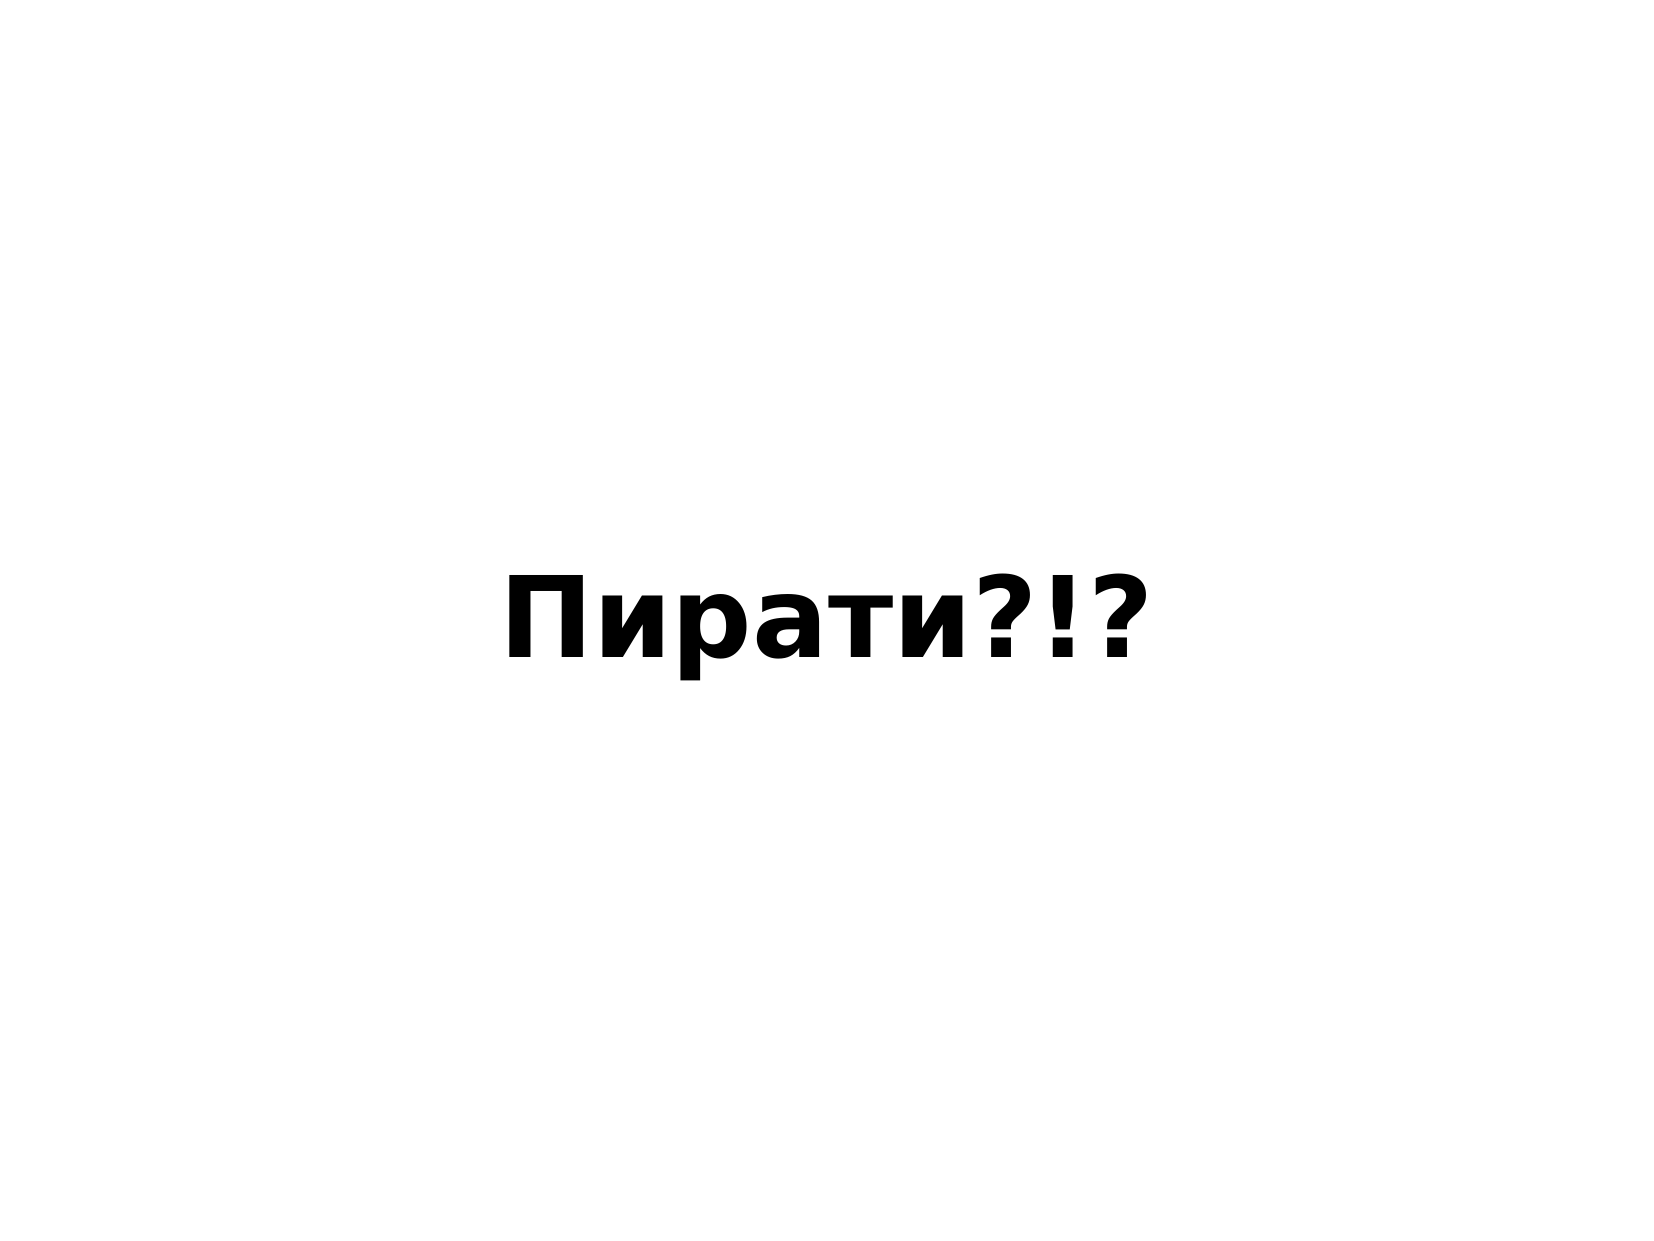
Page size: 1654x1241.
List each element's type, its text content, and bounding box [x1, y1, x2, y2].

subtitle Пирати?!? [0, 0, 1654, 1238]
